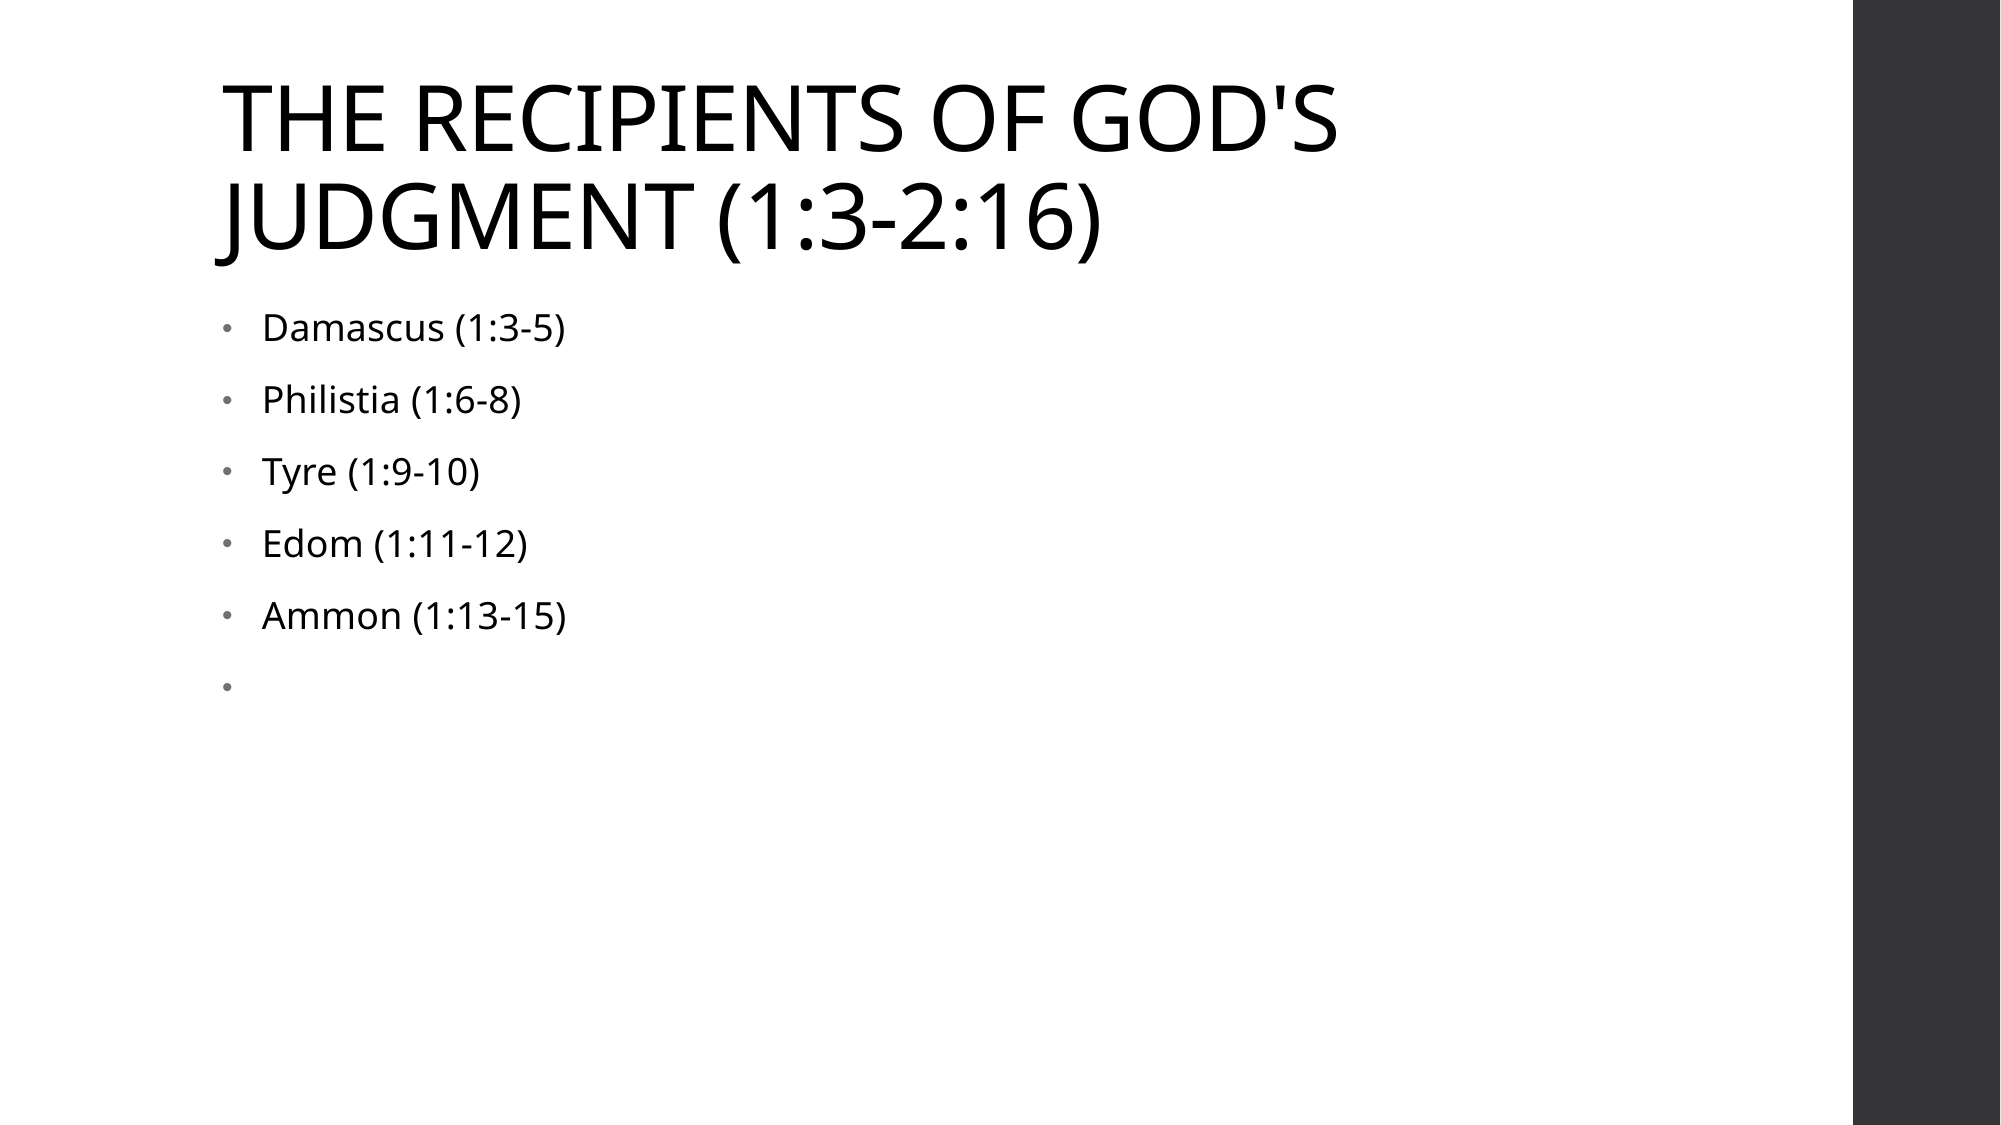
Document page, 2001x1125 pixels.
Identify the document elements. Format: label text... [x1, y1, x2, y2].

title THE RECIPIENTS OF GOD'S JUDGMENT (1:3-2:16) [206, 60, 1797, 278]
list Damascus (1:3-5) Philistia (1:6-8) Tyre (1:9-10) Edom (1:11-12) Ammon (1:13-15) [206, 299, 1617, 1014]
